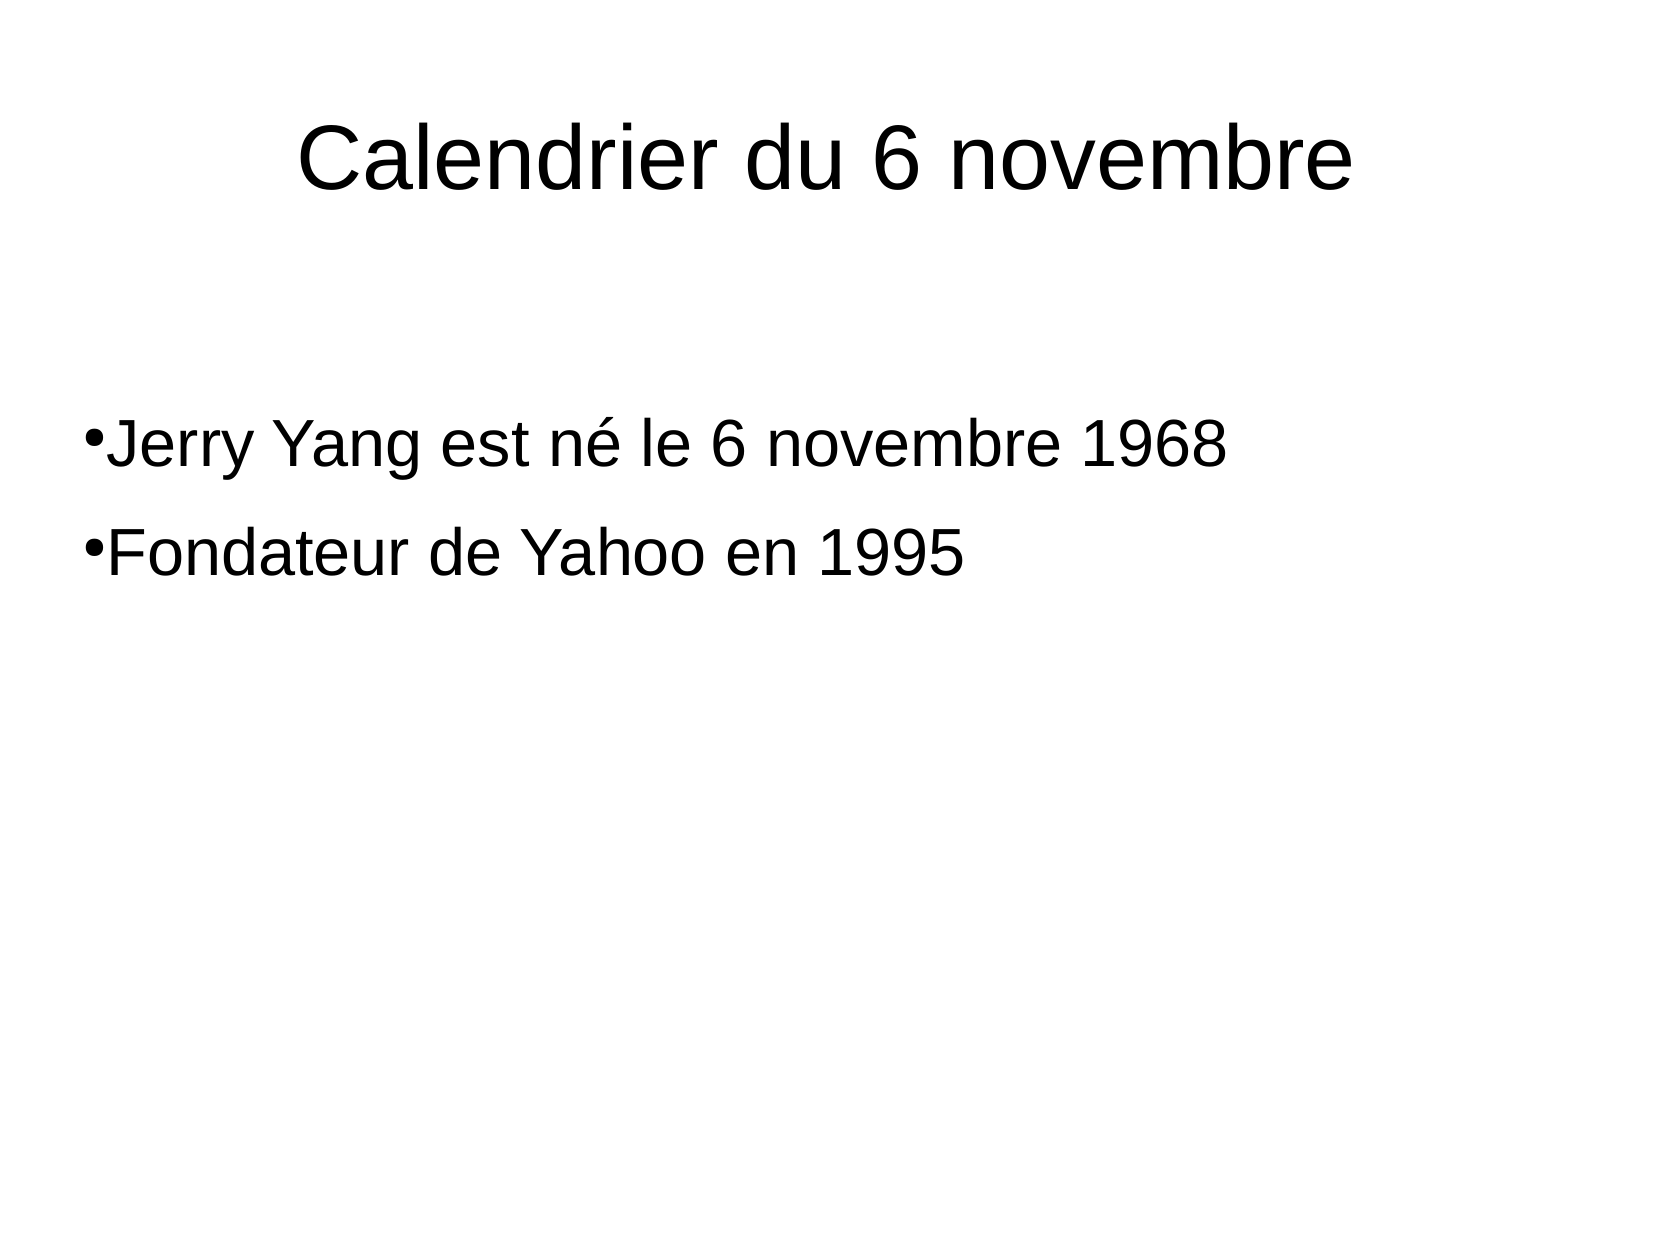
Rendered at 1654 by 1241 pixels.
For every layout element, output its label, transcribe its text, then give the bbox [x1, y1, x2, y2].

list Jerry Yang est né le 6 novembre 1968 Fondateur de Yahoo en 1995 [82, 290, 1571, 1109]
title Calendrier du 6 novembre [82, 49, 1571, 257]
